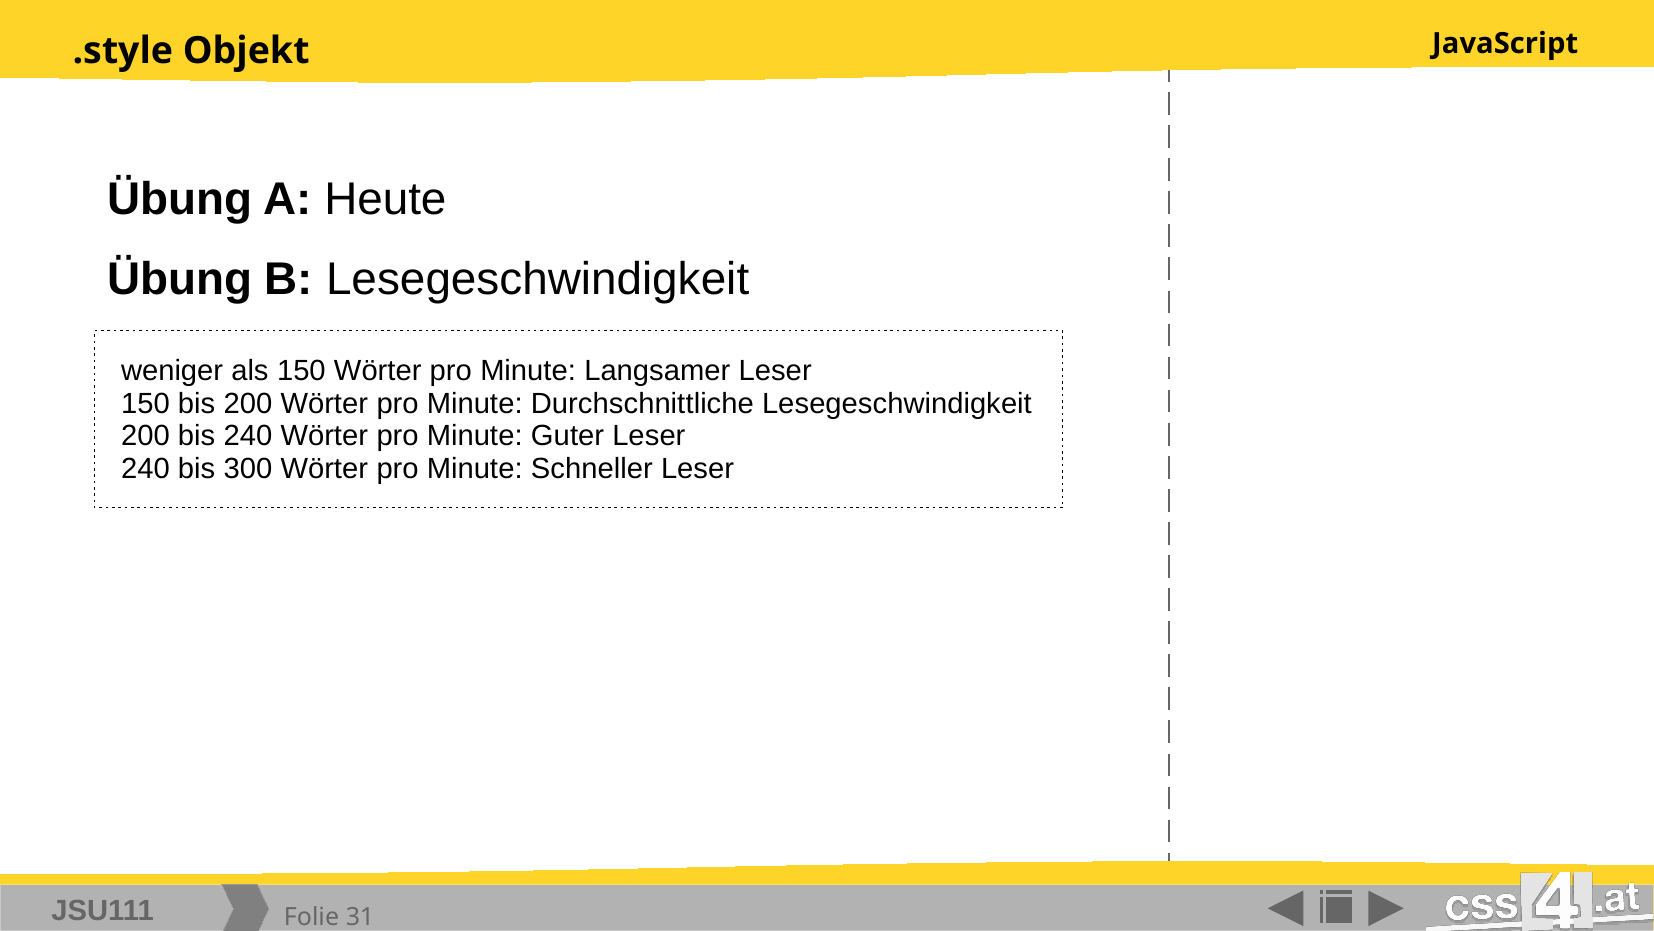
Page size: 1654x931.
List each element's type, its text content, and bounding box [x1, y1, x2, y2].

text_box [0, 0, 1654, 83]
text_box JavaScript [1417, 15, 1607, 60]
text_box JSU111 [36, 886, 209, 931]
text_box .style Objekt [57, 16, 416, 69]
text_box Übung A: Heute [92, 165, 618, 232]
text_box [0, 861, 1654, 931]
text_box Folie <Foliennummer> [269, 891, 542, 931]
text_box Übung B: Lesegeschwindigkeit [92, 245, 765, 312]
picture [1426, 872, 1654, 931]
text_box weniger als 150 Wörter pro Minute: Langsamer Leser 150 bis 200 Wörter pro Minute: Durchschnittliche Lesegeschwindigkeit 200 bis 240 Wörter pro Minute: Guter Leser 240 bis 300 Wörter pro Minute: Schneller Leser [94, 330, 1063, 508]
